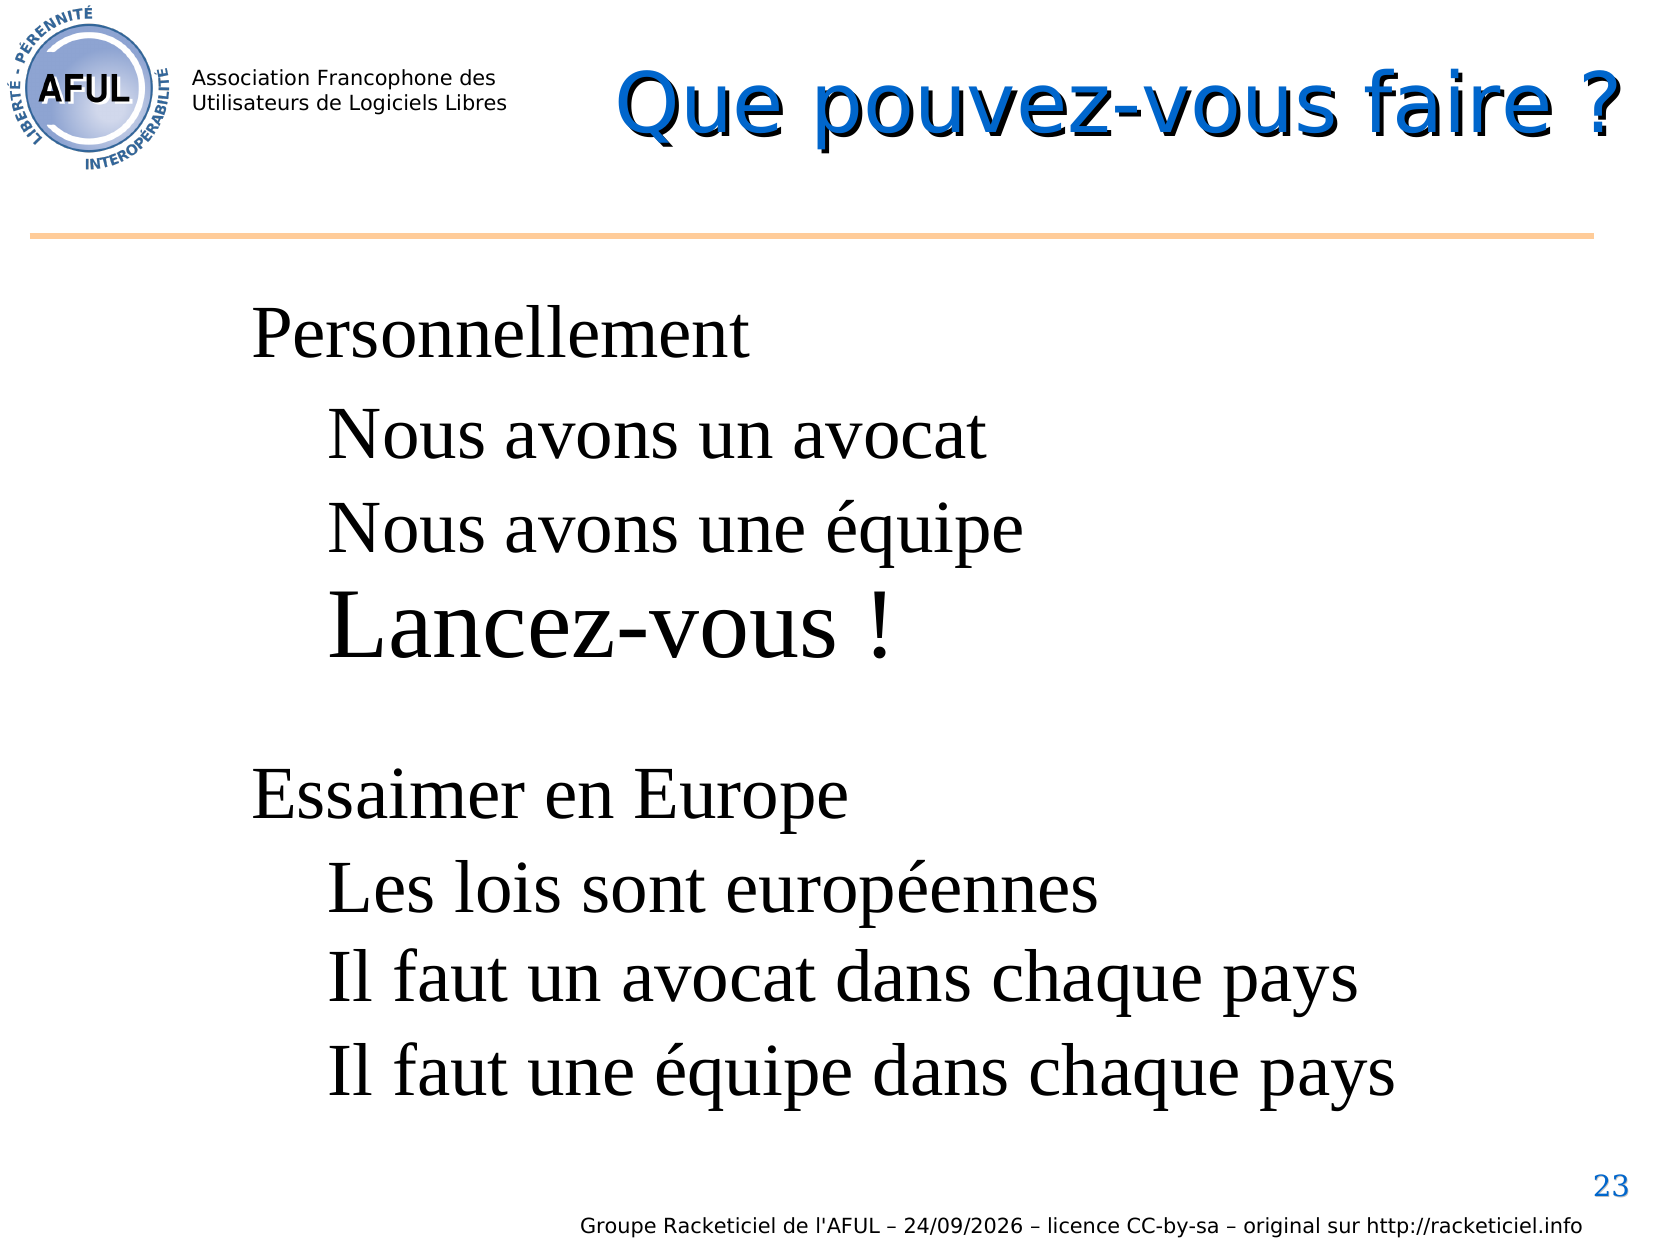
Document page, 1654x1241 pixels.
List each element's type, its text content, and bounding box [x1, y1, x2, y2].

picture [0, 0, 178, 178]
text_box Il faut une équipe dans chaque pays [312, 1021, 1413, 1128]
text_box Nous avons un avocat [313, 383, 1003, 478]
text_box Il faut un avocat dans chaque pays [312, 927, 1376, 1021]
text_box Les lois sont européennes [313, 838, 1116, 945]
text_box Personnellement [236, 283, 766, 390]
text_box Essaimer en Europe [236, 744, 866, 850]
title Que pouvez-vous faire ? [501, 7, 1625, 200]
text_box Nous avons une équipe [313, 478, 1041, 585]
text_box Lancez-vous ! [312, 561, 913, 697]
